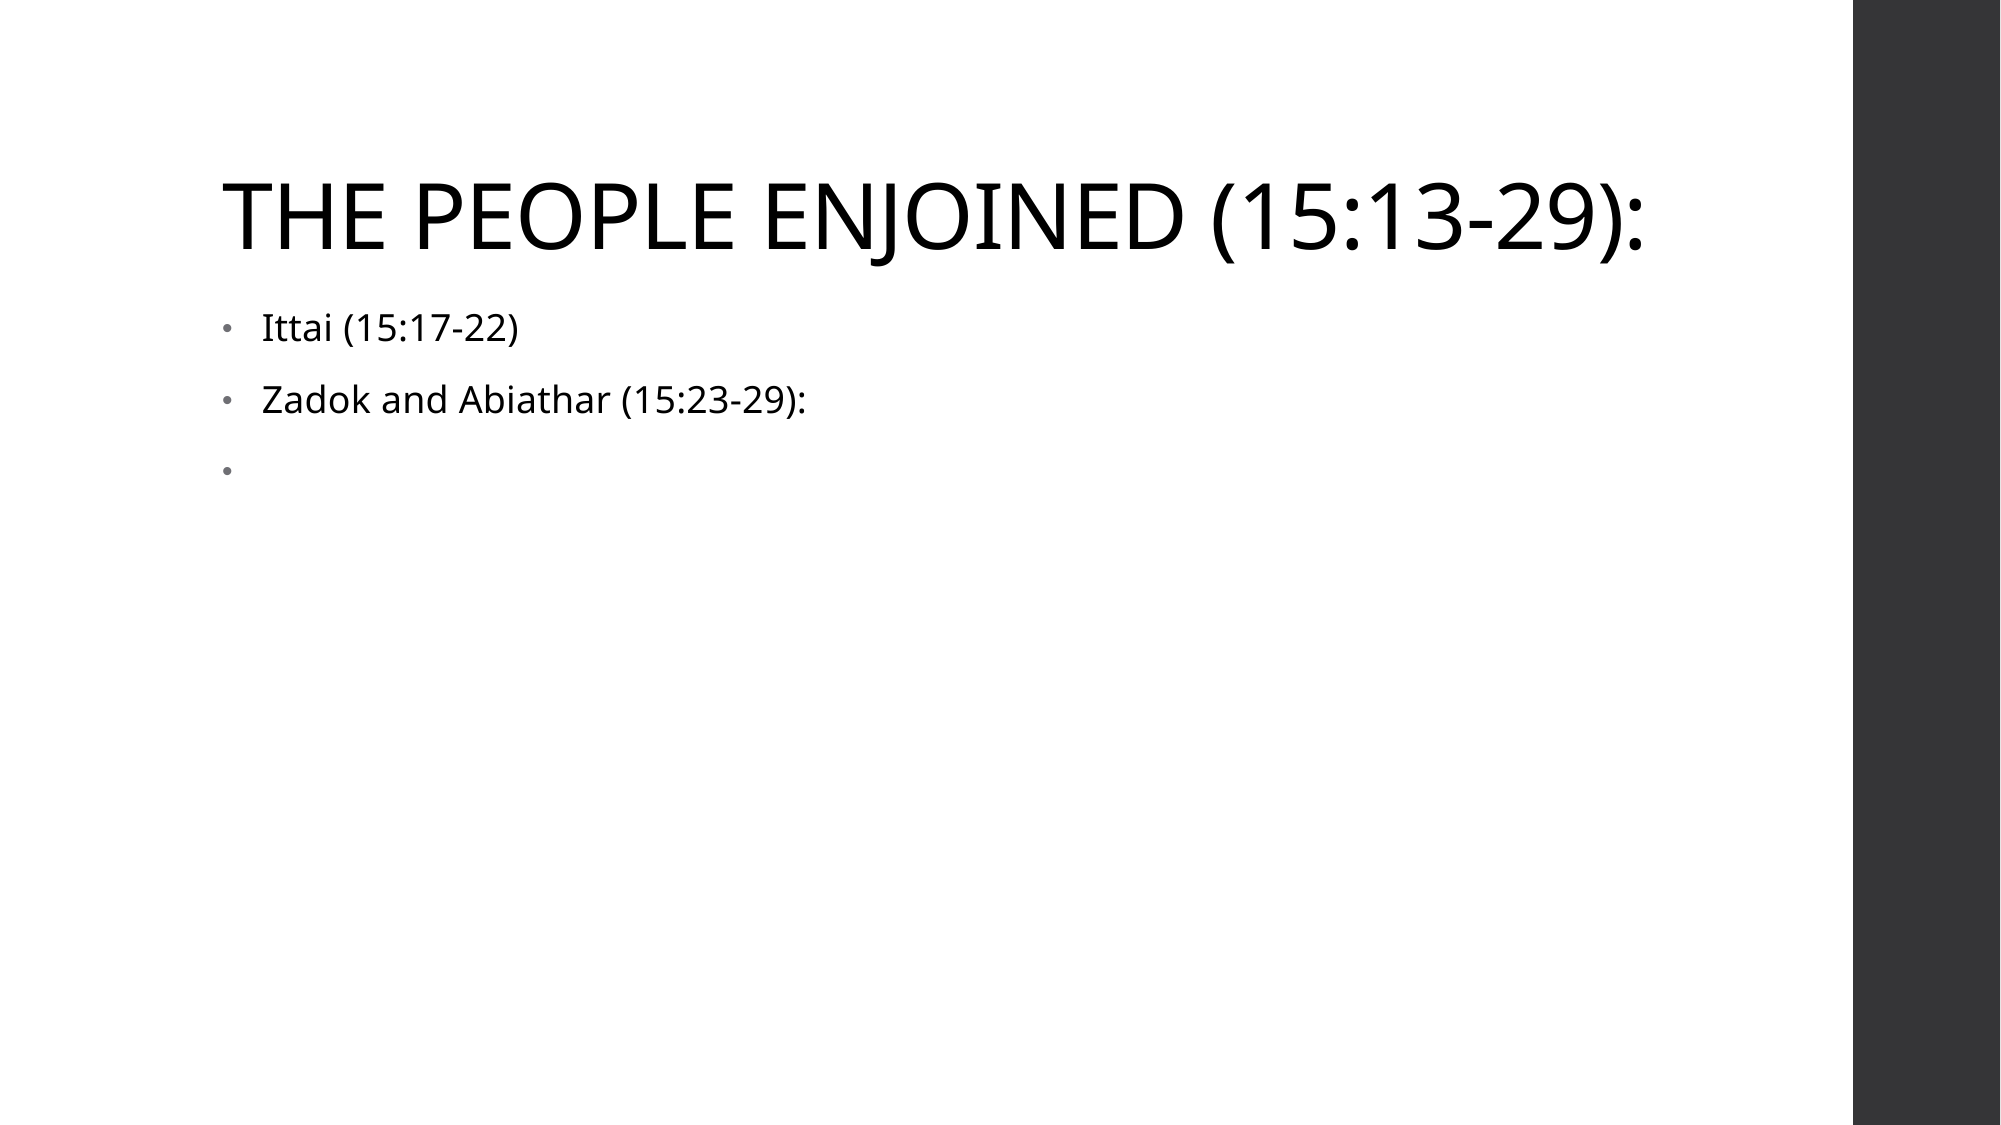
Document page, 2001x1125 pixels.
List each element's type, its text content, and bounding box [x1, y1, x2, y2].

title THE PEOPLE ENJOINED (15:13-29): [206, 60, 1797, 278]
list Ittai (15:17-22) Zadok and Abiathar (15:23-29): [206, 299, 1617, 1014]
